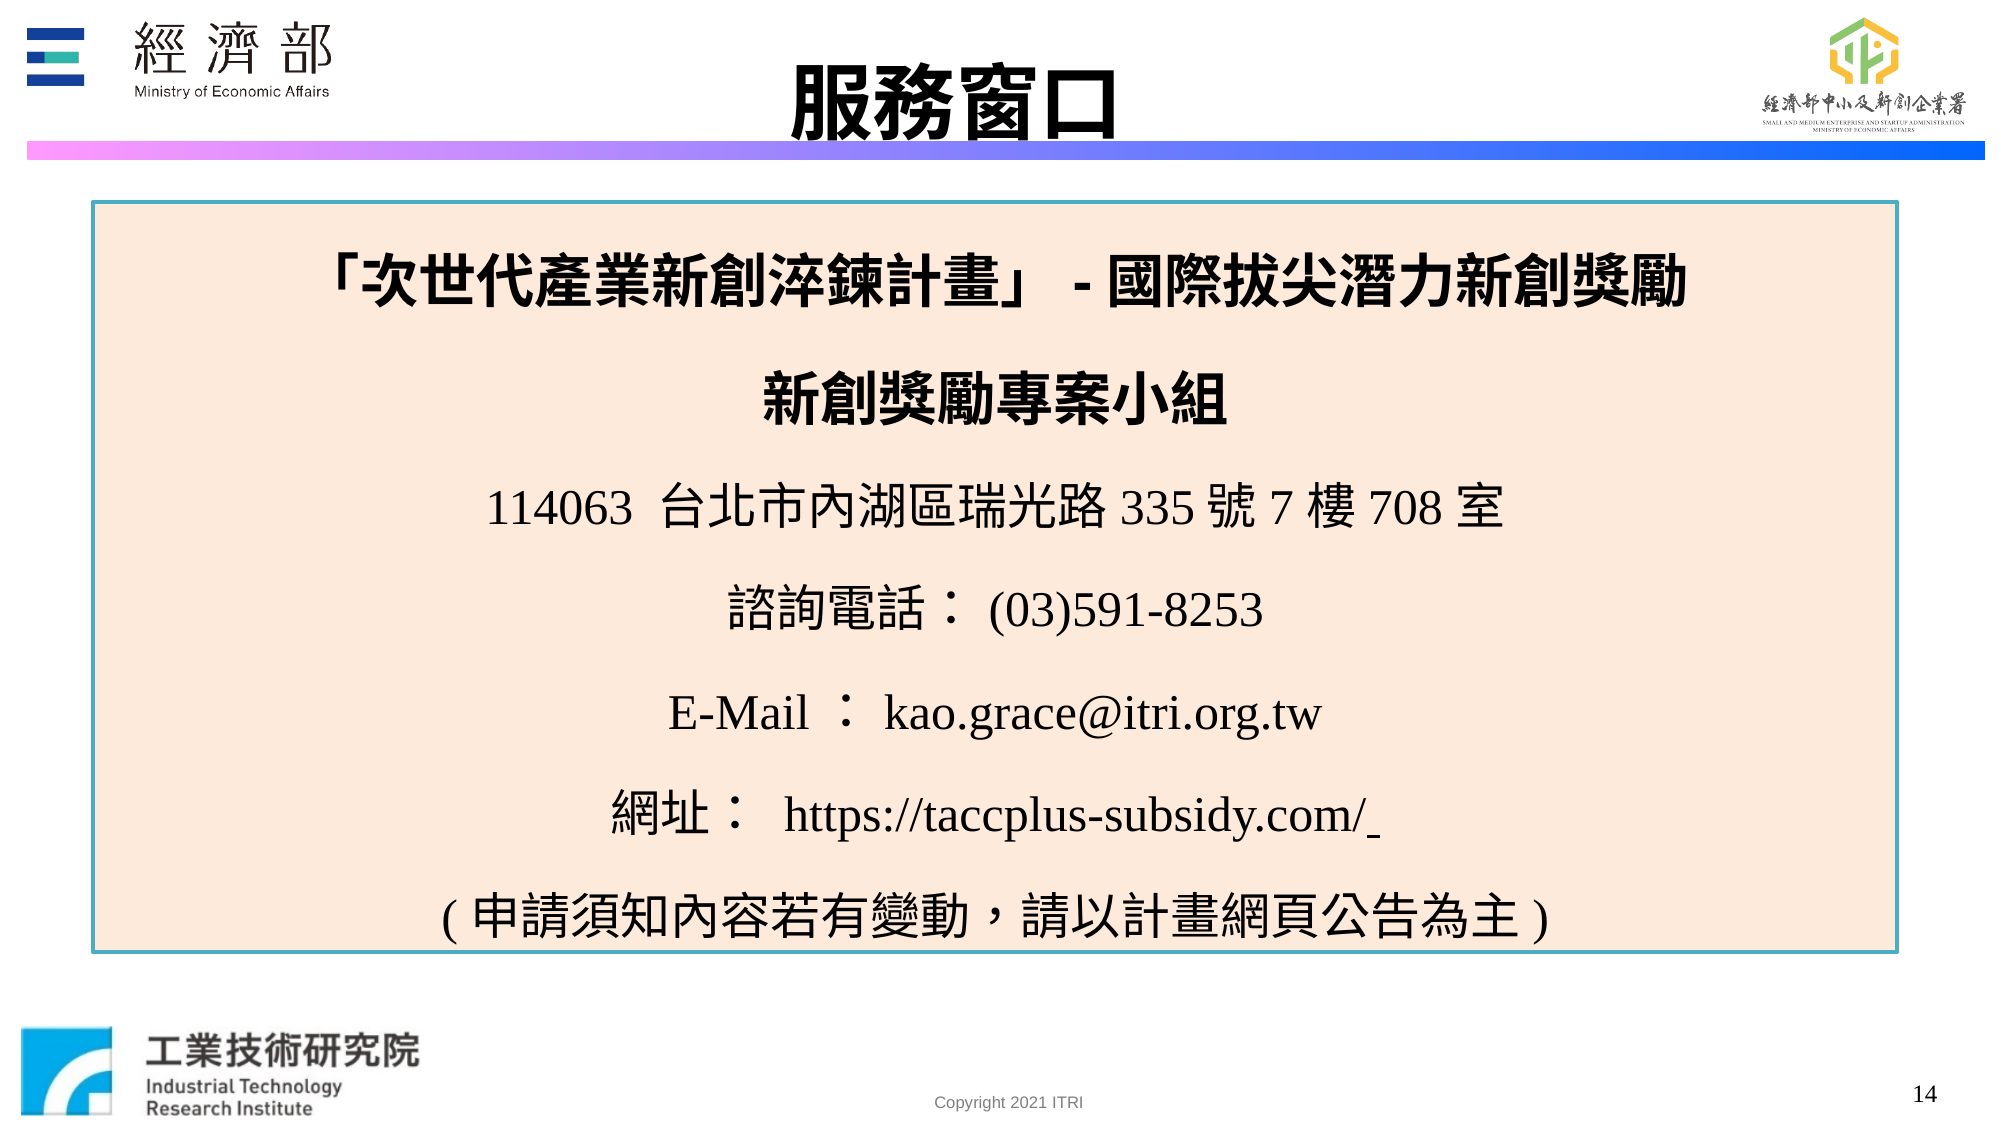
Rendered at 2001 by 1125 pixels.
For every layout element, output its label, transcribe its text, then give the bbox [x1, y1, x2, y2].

text_box 「次世代產業新創淬鍊計畫」-國際拔尖潛力新創獎勵 新創獎勵專案小組 114063 台北市內湖區瑞光路335號7樓708室 諮詢電話：(03)591-8253 E-Mail：kao.grace@itri.org.tw 網址： https://taccplus-subsidy.com/ (申請須知內容若有變動，請以計畫網頁公告為主) [93, 202, 1897, 952]
text_box 服務窗口 [271, 22, 1641, 127]
text_box 14 [1897, 1070, 1983, 1121]
table_cell 20% [1602, 141, 1606, 159]
